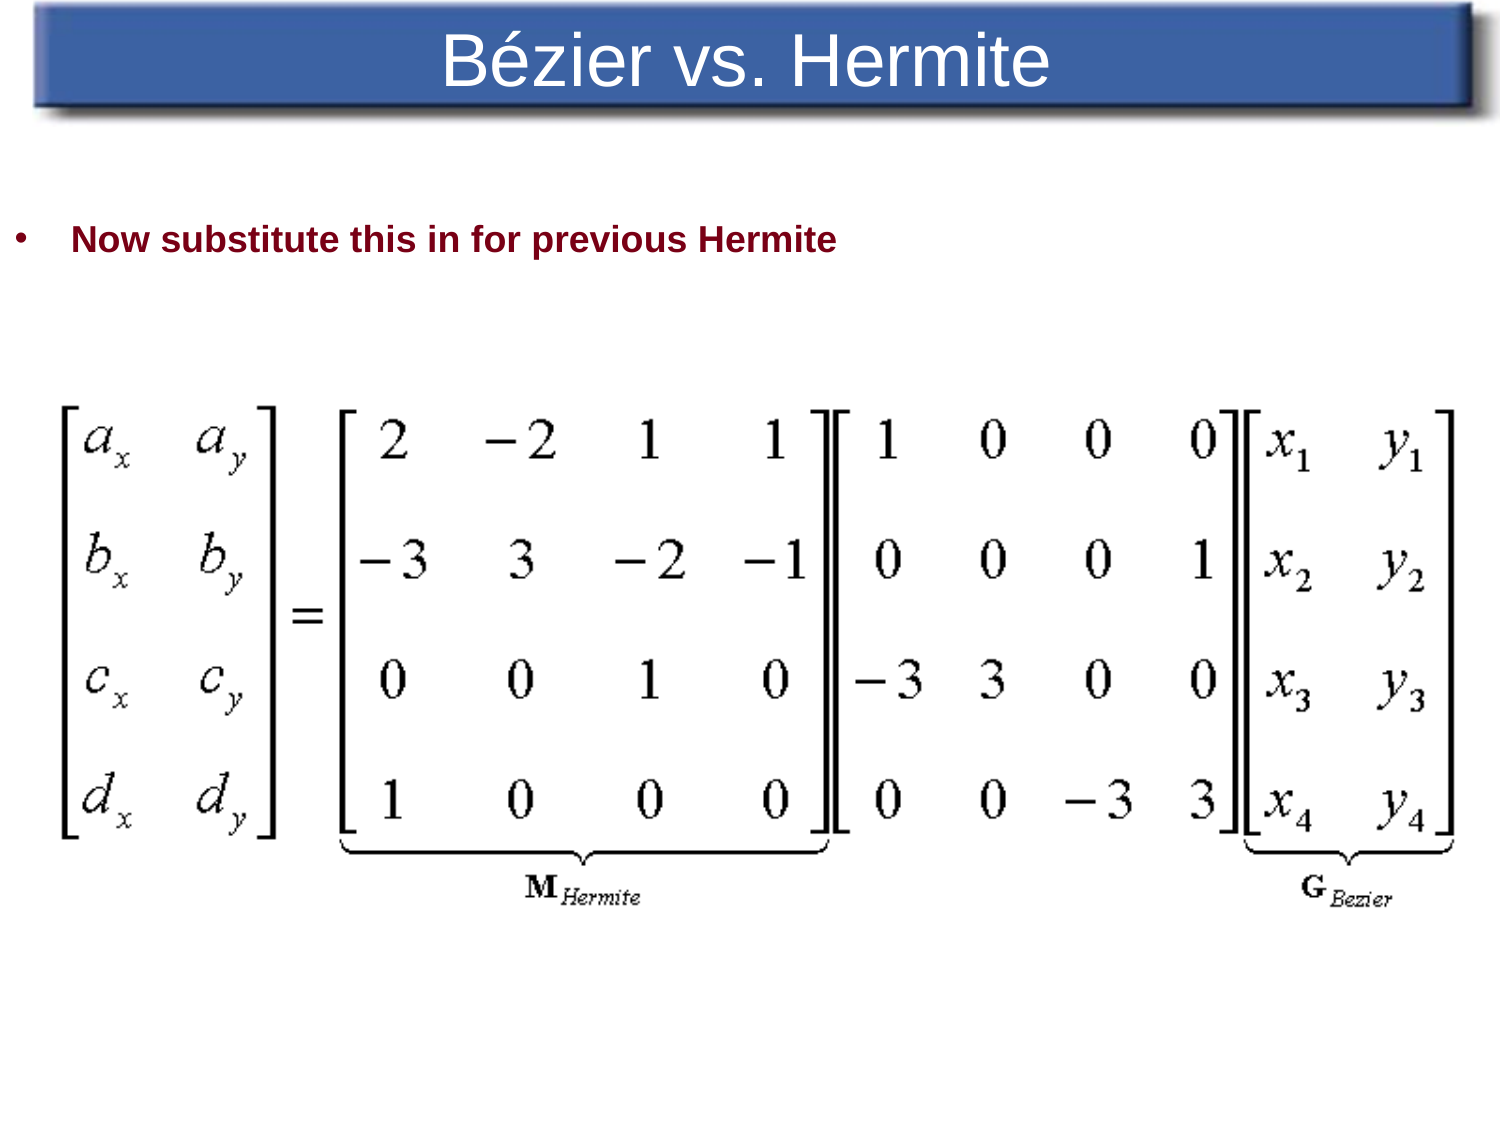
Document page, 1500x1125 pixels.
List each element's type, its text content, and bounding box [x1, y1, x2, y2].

picture [32, 0, 1500, 127]
picture [53, 397, 1460, 911]
title Bézier vs. Hermite [0, 0, 1493, 114]
list Now substitute this in for previous Hermite [0, 207, 1495, 1085]
